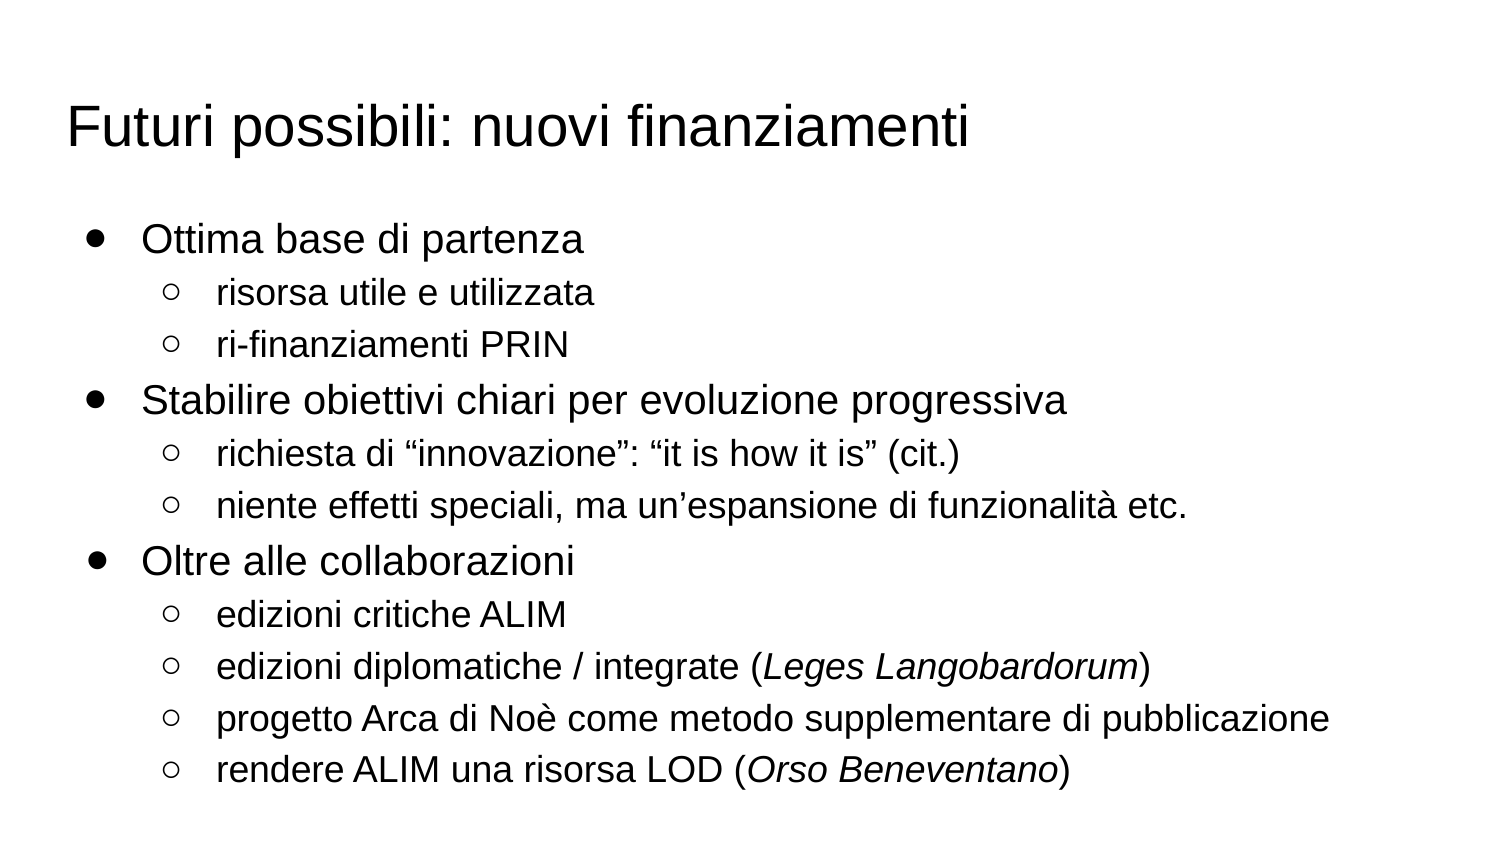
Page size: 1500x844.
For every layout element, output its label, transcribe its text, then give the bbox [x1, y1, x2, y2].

title Futuri possibili: nuovi finanziamenti [51, 72, 1449, 167]
list Ottima base di partenza risorsa utile e utilizzata ri-finanziamenti PRIN Stabilire obiettivi chiari per evoluzione progressiva richiesta di “innovazione”: “it is how it is” (cit.) niente effetti speciali, ma un’espansione di funzionalità etc. Oltre alle collaborazioni edizioni critiche ALIM edizioni diplomatiche / integrate (Leges Langobardorum) progetto Arca di Noè come metodo supplementare di pubblicazione rendere ALIM una risorsa LOD (Orso Beneventano) [51, 189, 1449, 816]
